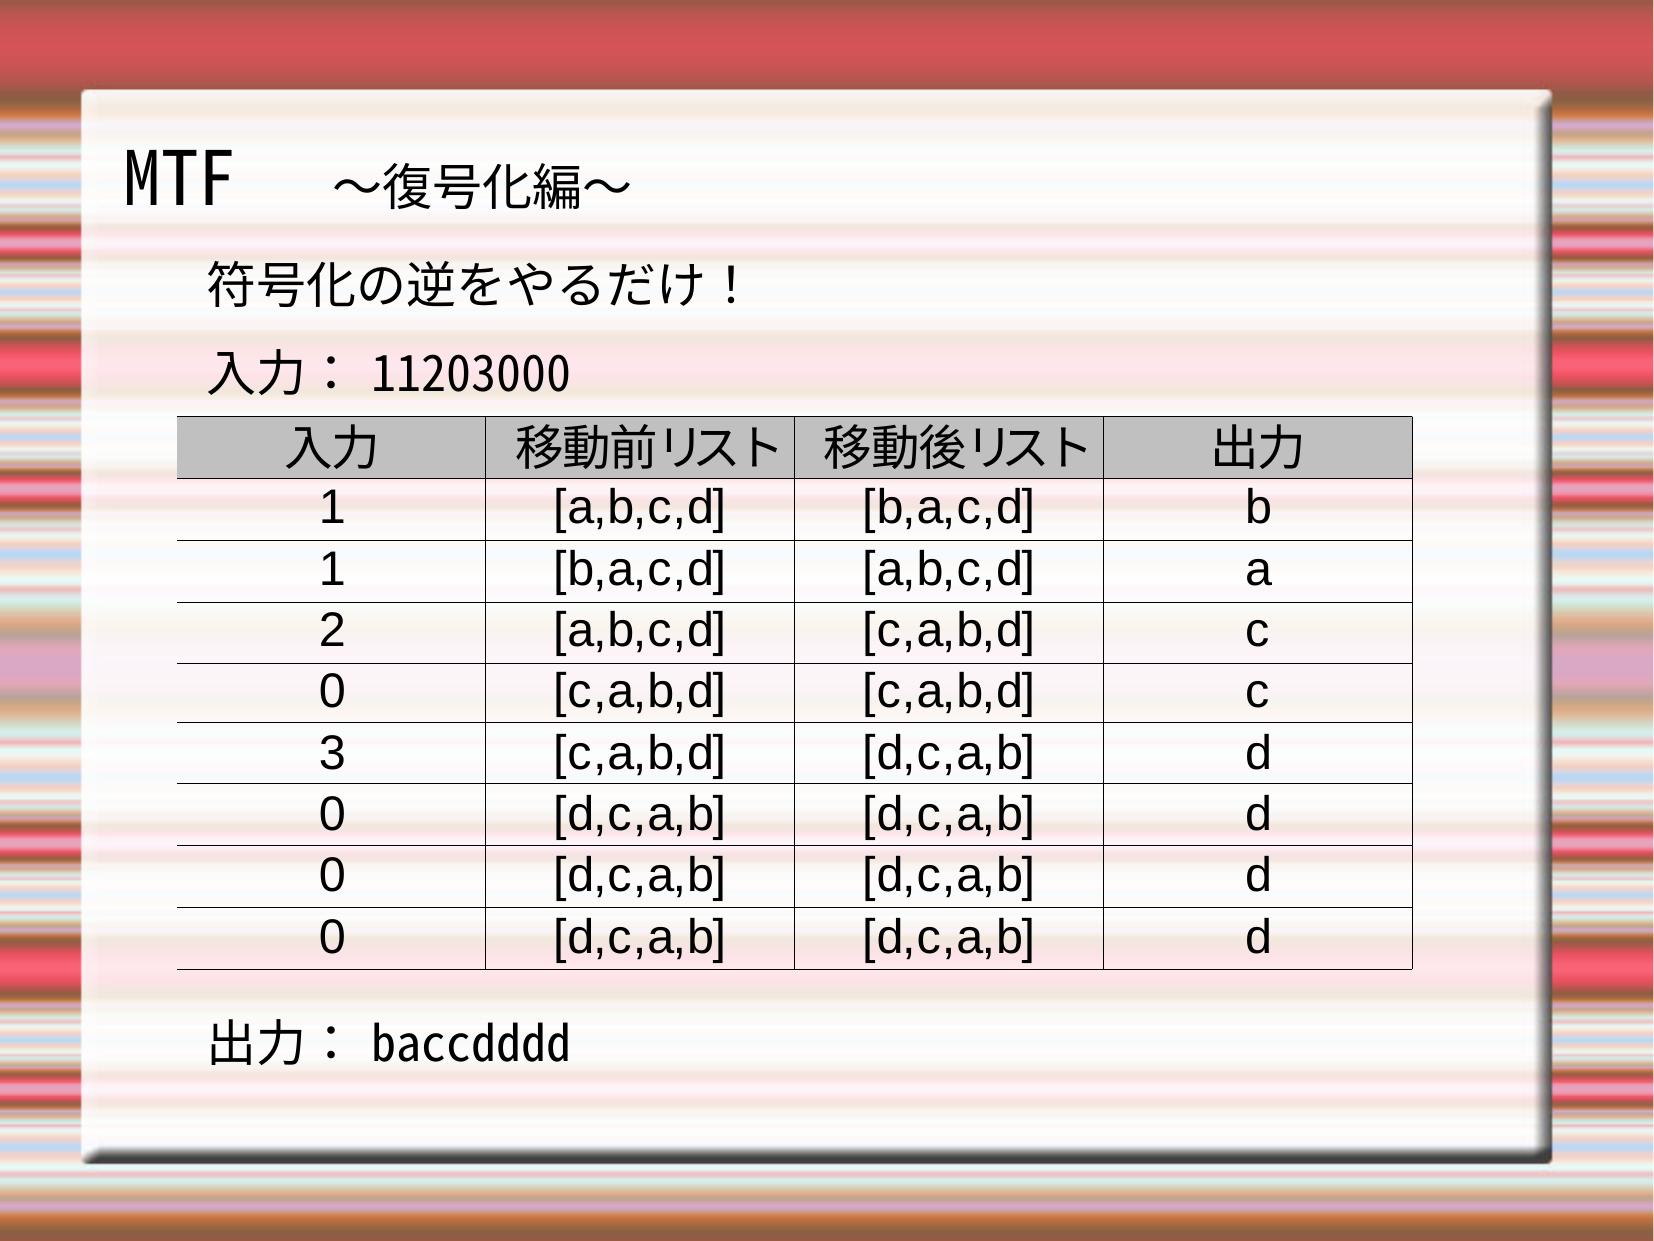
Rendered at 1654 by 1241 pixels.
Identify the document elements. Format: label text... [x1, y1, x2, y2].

picture [0, 0, 1654, 1241]
chart [177, 416, 1418, 975]
text_box 出力：baccdddd [206, 1003, 567, 1055]
text_box 入力：11203000 [206, 333, 567, 384]
text_box MTF ～復号化編～ [123, 118, 627, 194]
text_box 符号化の逆をやるだけ！ [206, 245, 757, 296]
